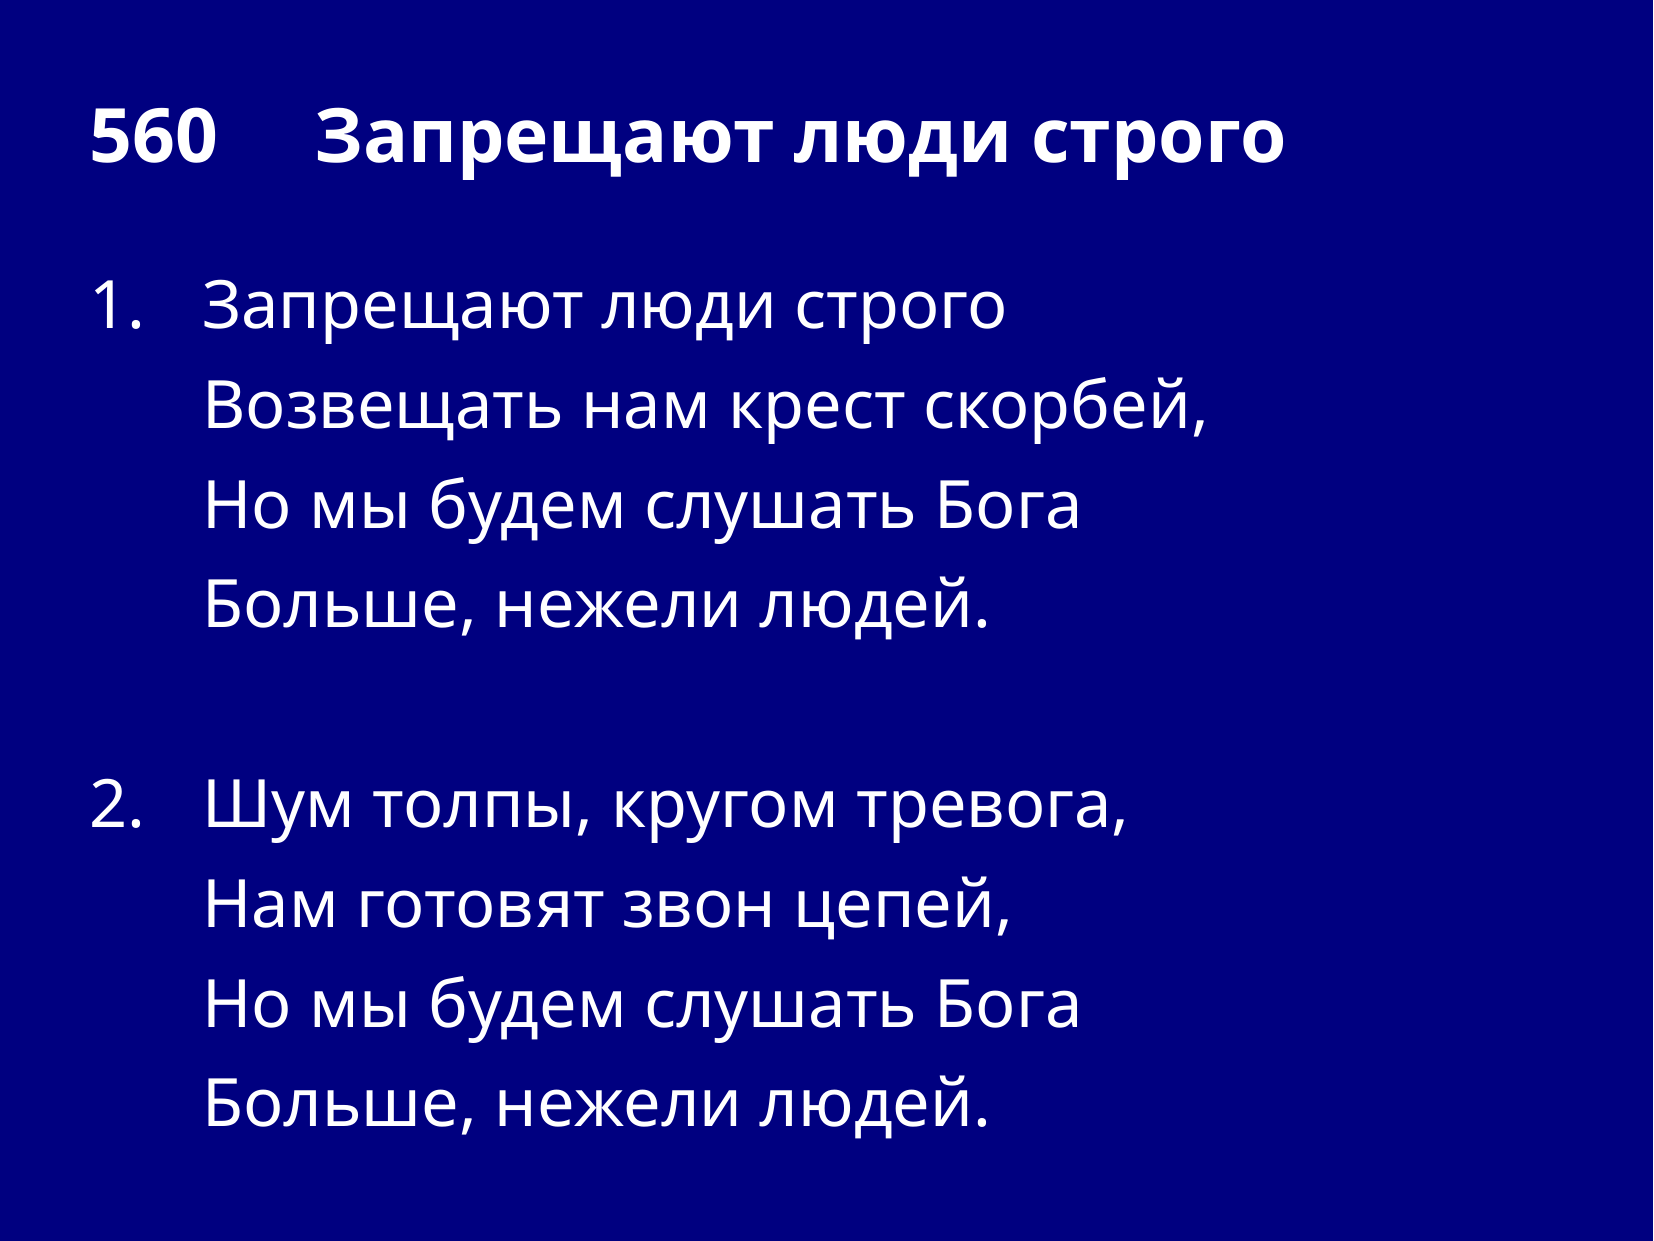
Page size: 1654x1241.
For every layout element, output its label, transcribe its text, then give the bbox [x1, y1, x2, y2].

text_box 1. Запрещают люди строго Возвещать нам крест скорбей, Но мы будем слушать Бога Больше, нежели людей. 2. Шум толпы, кругом тревога, Нам готовят звон цепей, Но мы будем слушать Бога Больше, нежели людей. [75, 188, 1576, 1163]
text_box 560 Запрещают люди строго [75, 75, 1576, 188]
